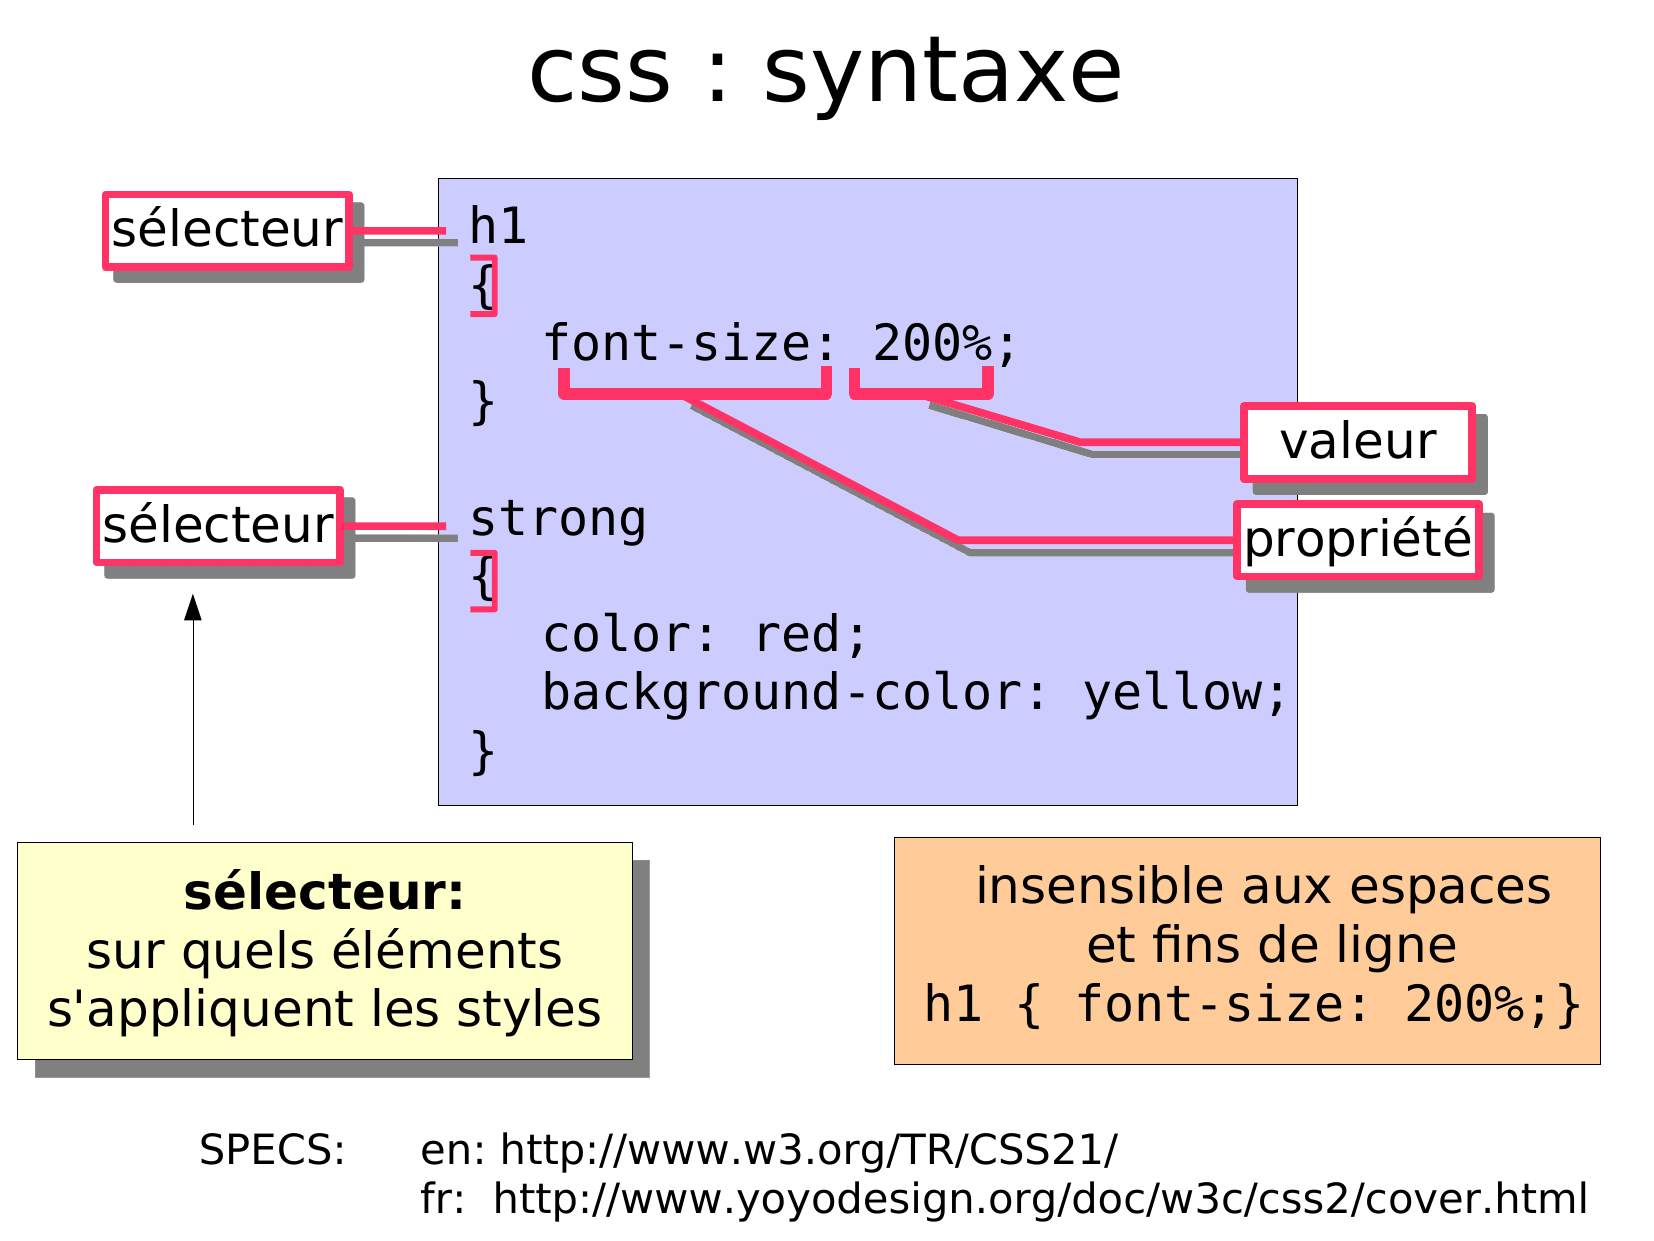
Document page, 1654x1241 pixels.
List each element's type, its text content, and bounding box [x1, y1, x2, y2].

text_box [17, 842, 633, 1060]
title css : syntaxe [136, 5, 1518, 131]
text_box valeur [1244, 405, 1473, 479]
text_box h1 { font-size: 200%; } strong { color: red; background-color: yellow; } [468, 197, 1293, 839]
text_box propriété [1237, 503, 1480, 577]
text_box sélecteur [96, 489, 340, 563]
text_box [438, 178, 1298, 806]
text_box sélecteur: sur quels éléments s'appliquent les styles [47, 863, 618, 1039]
text_box SPECS: en: http://www.w3.org/TR/CSS21/ fr: http://www.yoyodesign.org/doc/w3c/css2/cover.html [198, 1125, 1475, 1223]
text_box [1293, 479, 1298, 503]
text_box insensible aux espaces et fins de ligne [975, 857, 1510, 974]
text_box sélecteur [105, 194, 350, 268]
text_box [1293, 577, 1298, 806]
text_box [894, 837, 1601, 1065]
text_box h1 { font-size: 200%;} [924, 975, 1585, 1034]
